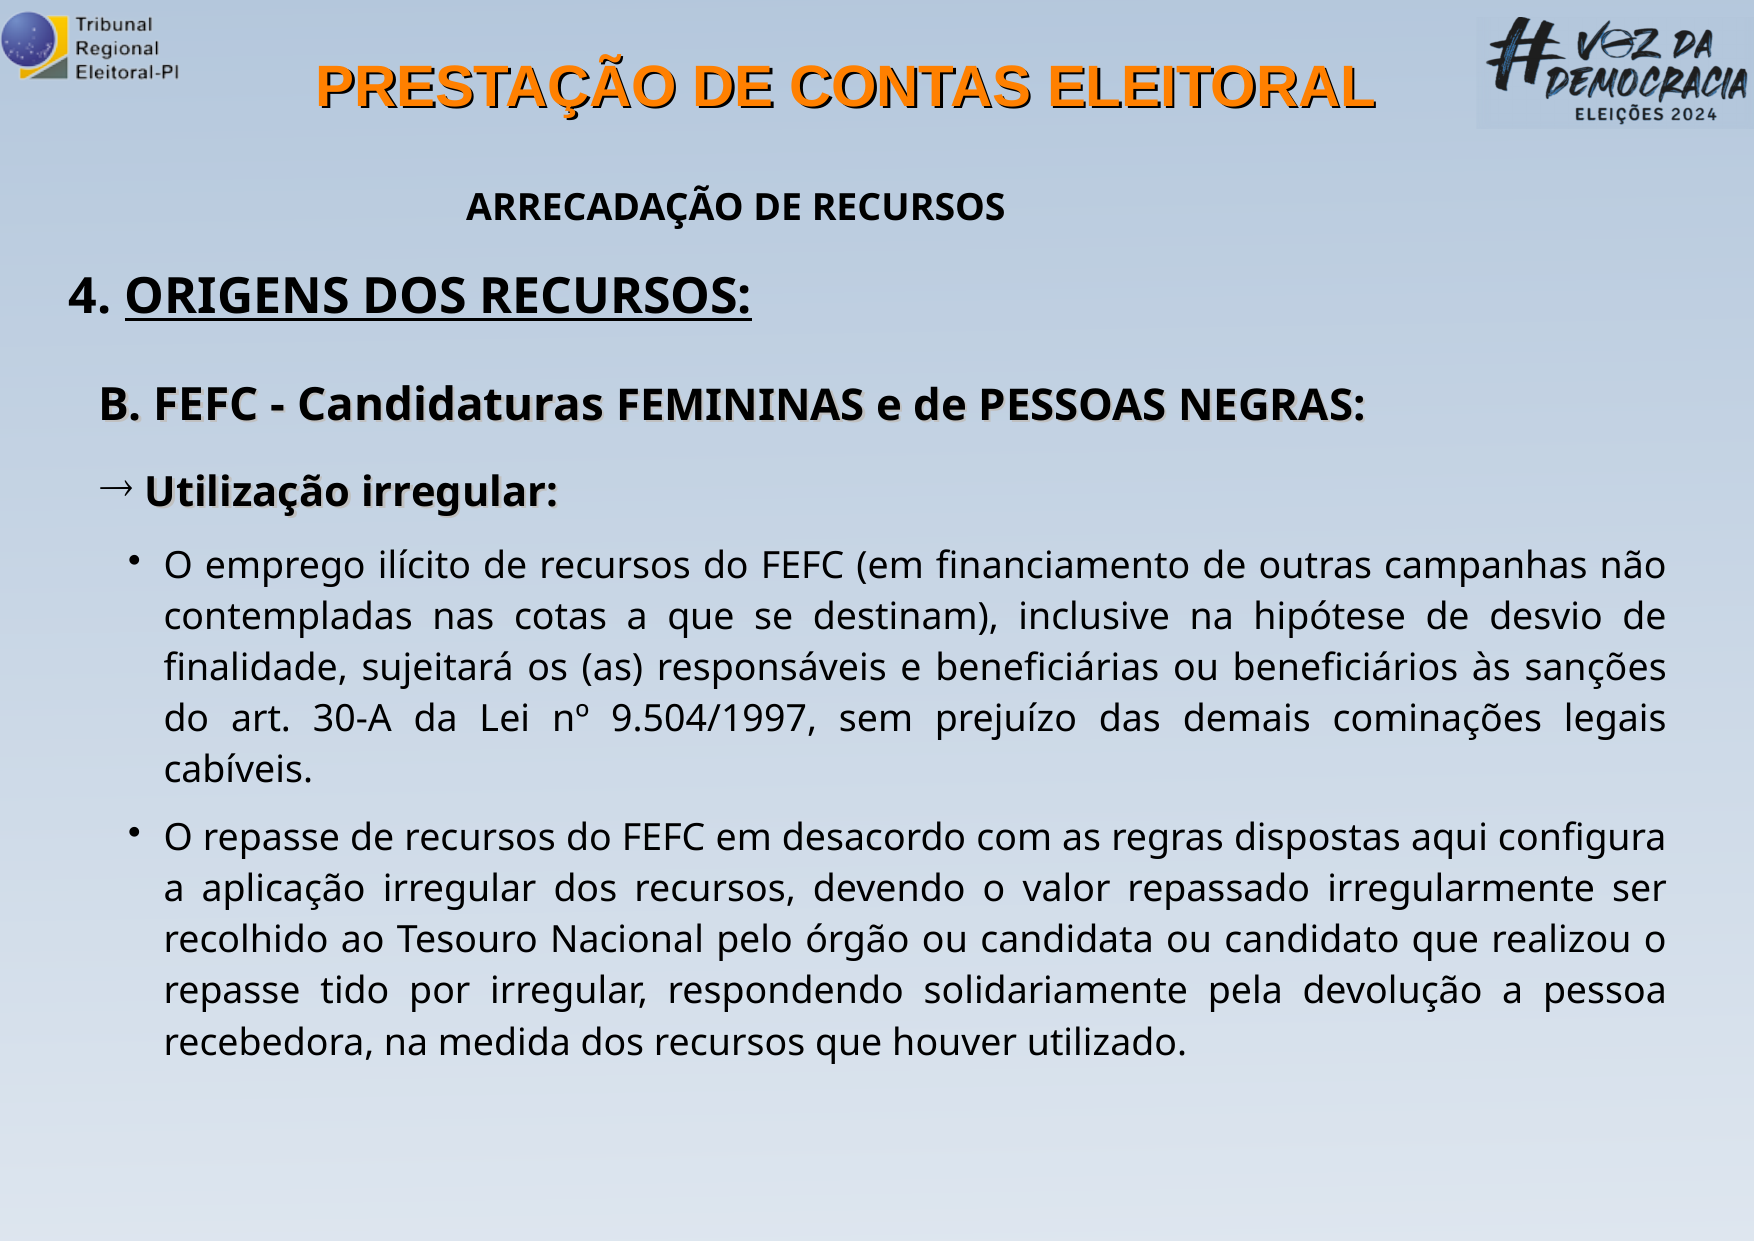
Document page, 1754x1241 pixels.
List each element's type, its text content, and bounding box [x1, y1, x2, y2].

picture [0, 11, 195, 87]
subtitle ORIGENS DOS RECURSOS: B. FEFC - Candidaturas FEMININAS e de PESSOAS NEGRAS: Utilização irregular: O emprego ilícito de recursos do FEFC (em financiamento de outras campanhas não contempladas nas cotas a que se destinam), inclusive na hipótese de desvio de finalidade, sujeitará os (as) responsáveis e beneficiárias ou beneficiários às sanções do art. 30-A da Lei nº 9.504/1997, sem prejuízo das demais cominações legais cabíveis. O repasse de recursos do FEFC em desacordo com as regras dispostas aqui configura a aplicação irregular dos recursos, devendo o valor repassado irregularmente ser recolhido ao Tesouro Nacional pelo órgão ou candidata ou candidato que realizou o repasse tido por irregular, respondendo solidariamente pela devolução a pessoa recebedora, na medida dos recursos que houver utilizado. [69, 260, 1692, 1140]
title PRESTAÇÃO DE CONTAS ELEITORAL [138, 53, 1554, 196]
text_box ARRECADAÇÃO DE RECURSOS [451, 173, 1206, 240]
